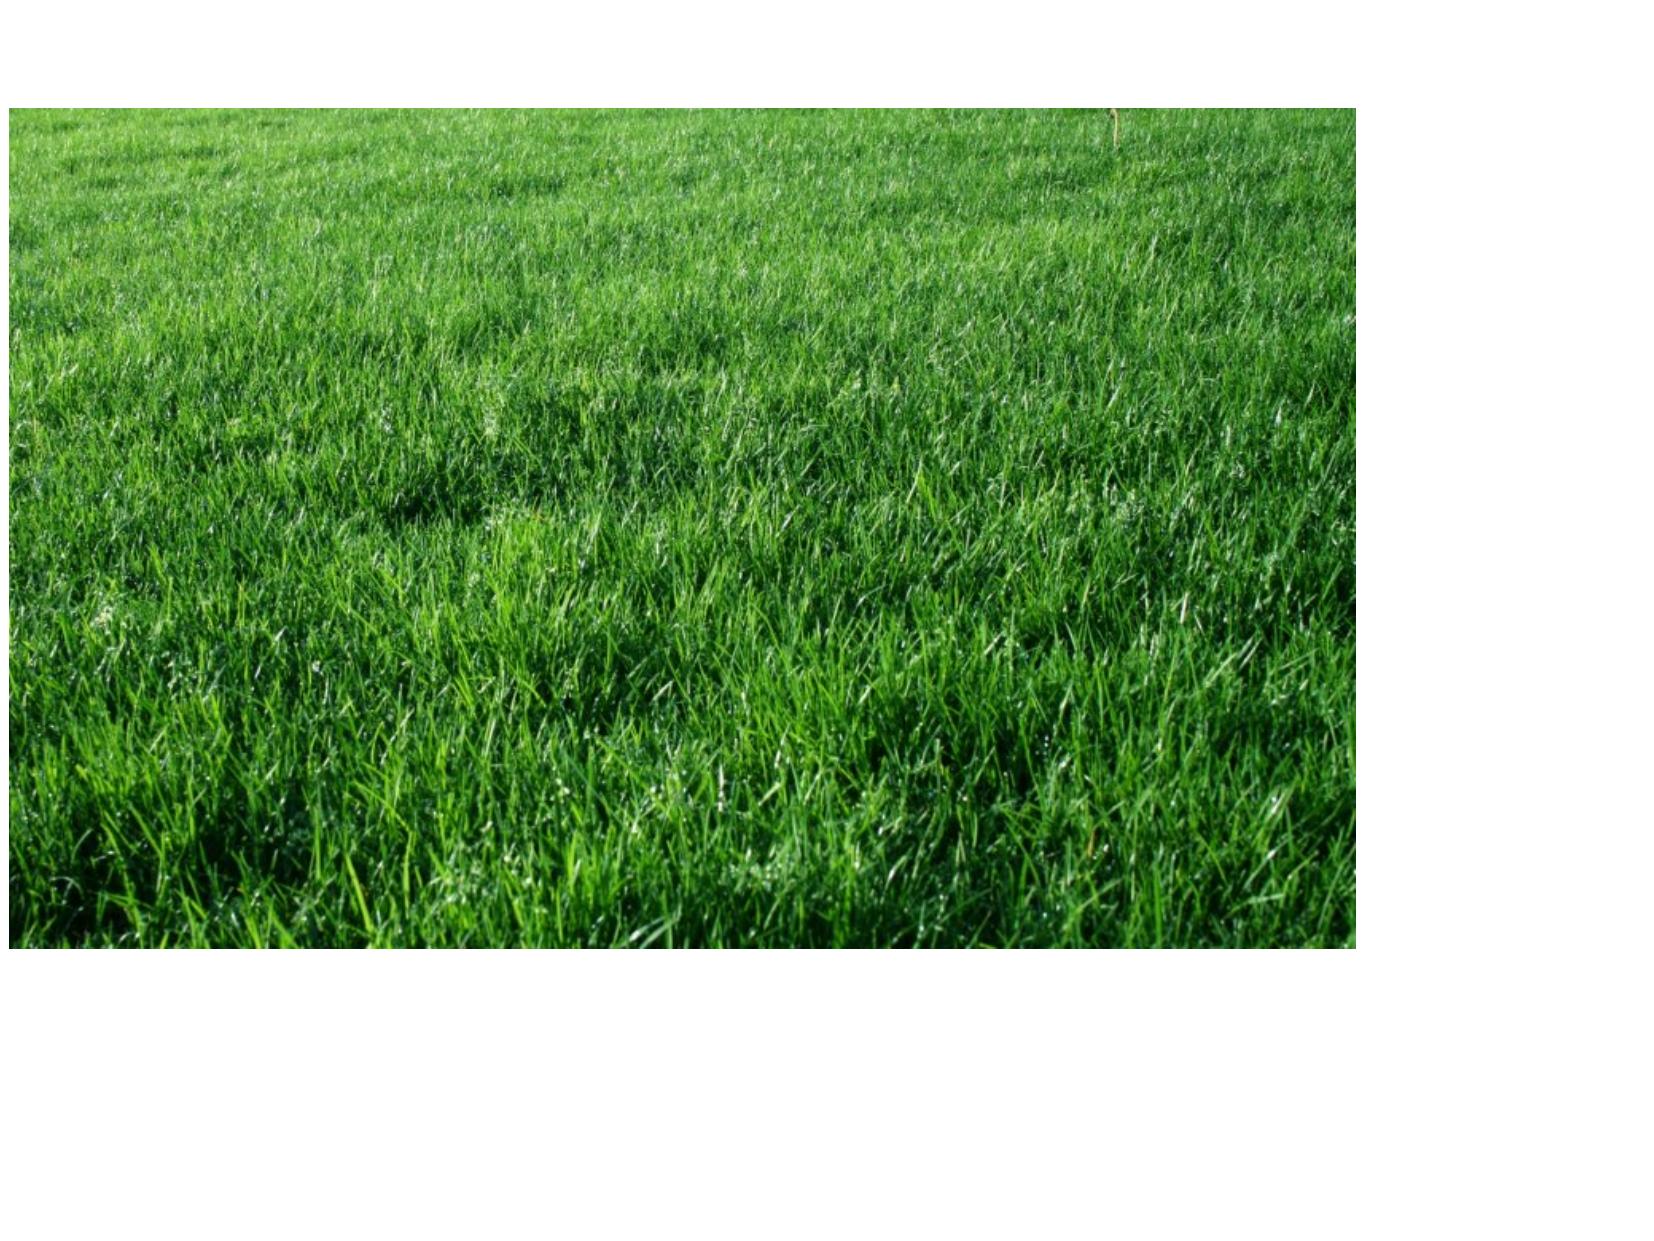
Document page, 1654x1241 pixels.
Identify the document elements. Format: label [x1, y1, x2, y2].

picture [9, 108, 1356, 949]
